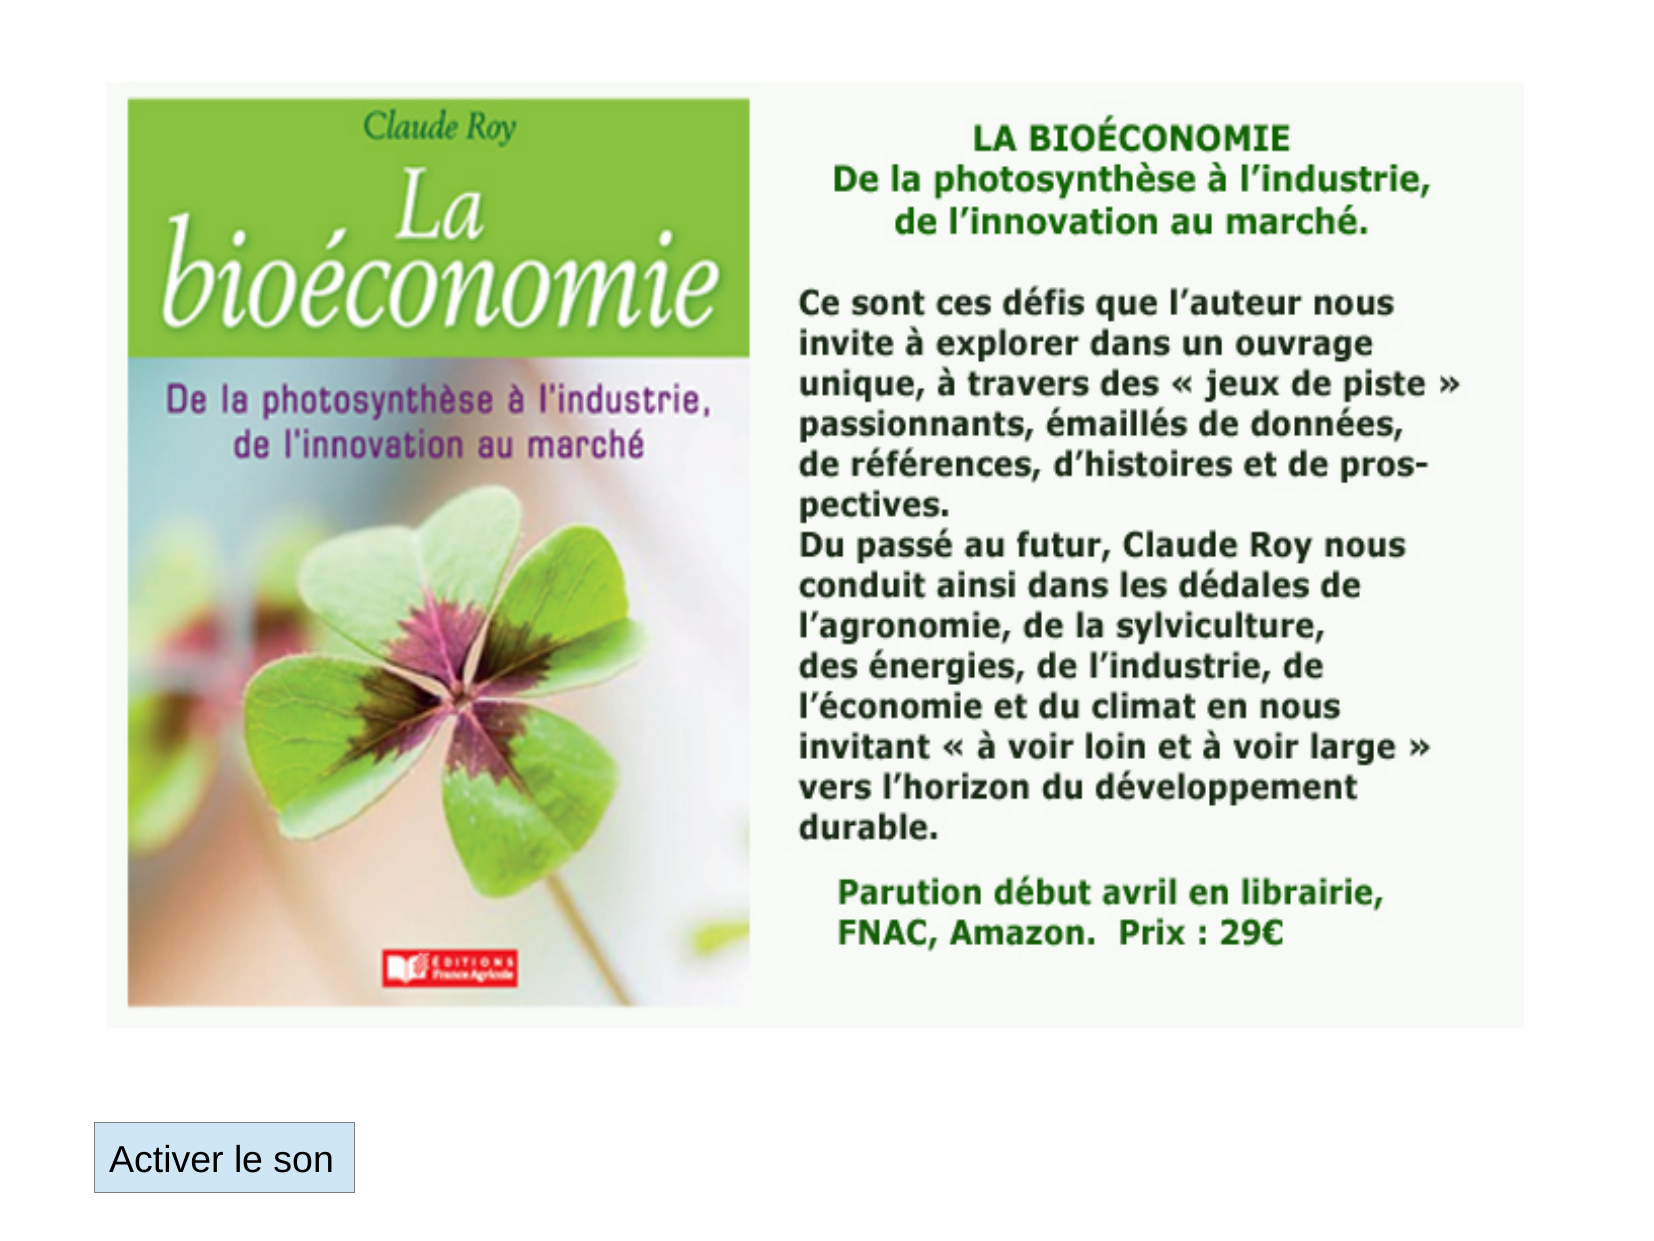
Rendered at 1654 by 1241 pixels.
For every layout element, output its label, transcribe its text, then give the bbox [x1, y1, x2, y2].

text_box Activer le son [94, 1122, 355, 1193]
picture [106, 82, 1524, 1028]
